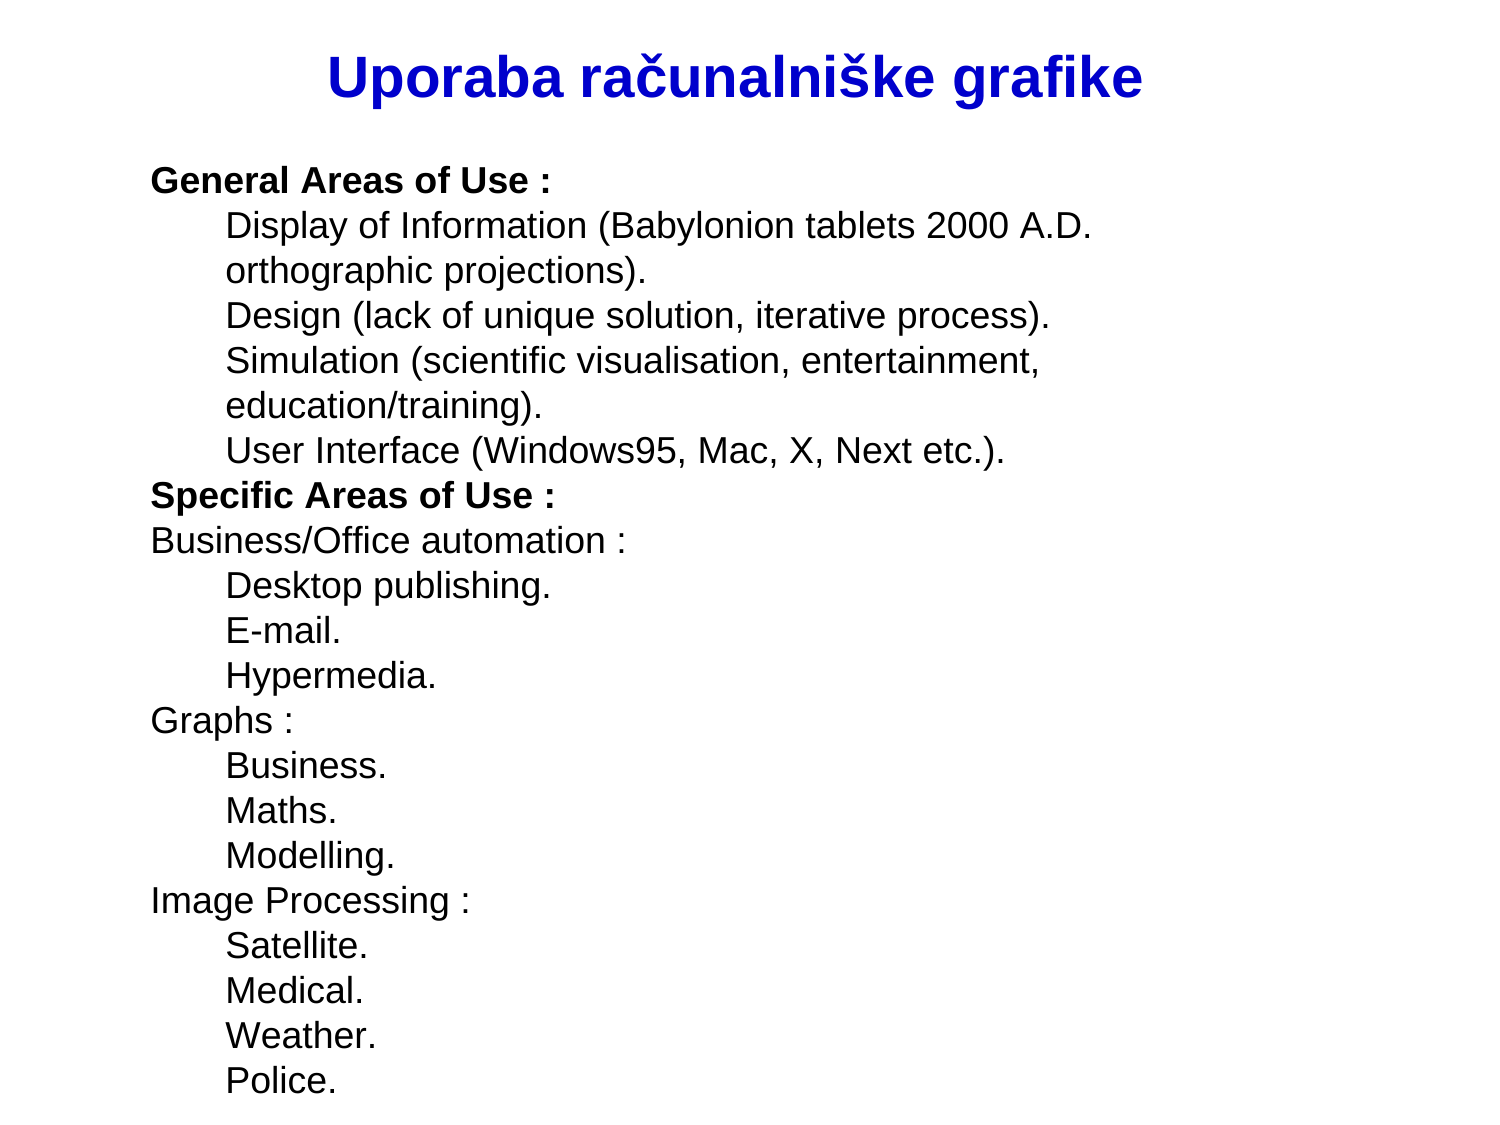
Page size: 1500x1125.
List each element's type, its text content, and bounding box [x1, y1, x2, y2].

text_box Uporaba računalniške grafike [312, 31, 1329, 117]
text_box General Areas of Use : Display of Information (Babylonion tablets 2000 A.D. orthographic projections). Design (lack of unique solution, iterative process). Simulation (scientific visualisation, entertainment, education/training). User Interface (Windows95, Mac, X, Next etc.). Specific Areas of Use : Business/Office automation : Desktop publishing. E-mail. Hypermedia. Graphs : Business. Maths. Modelling. Image Processing : Satellite. Medical. Weather. Police. [135, 148, 1282, 1110]
